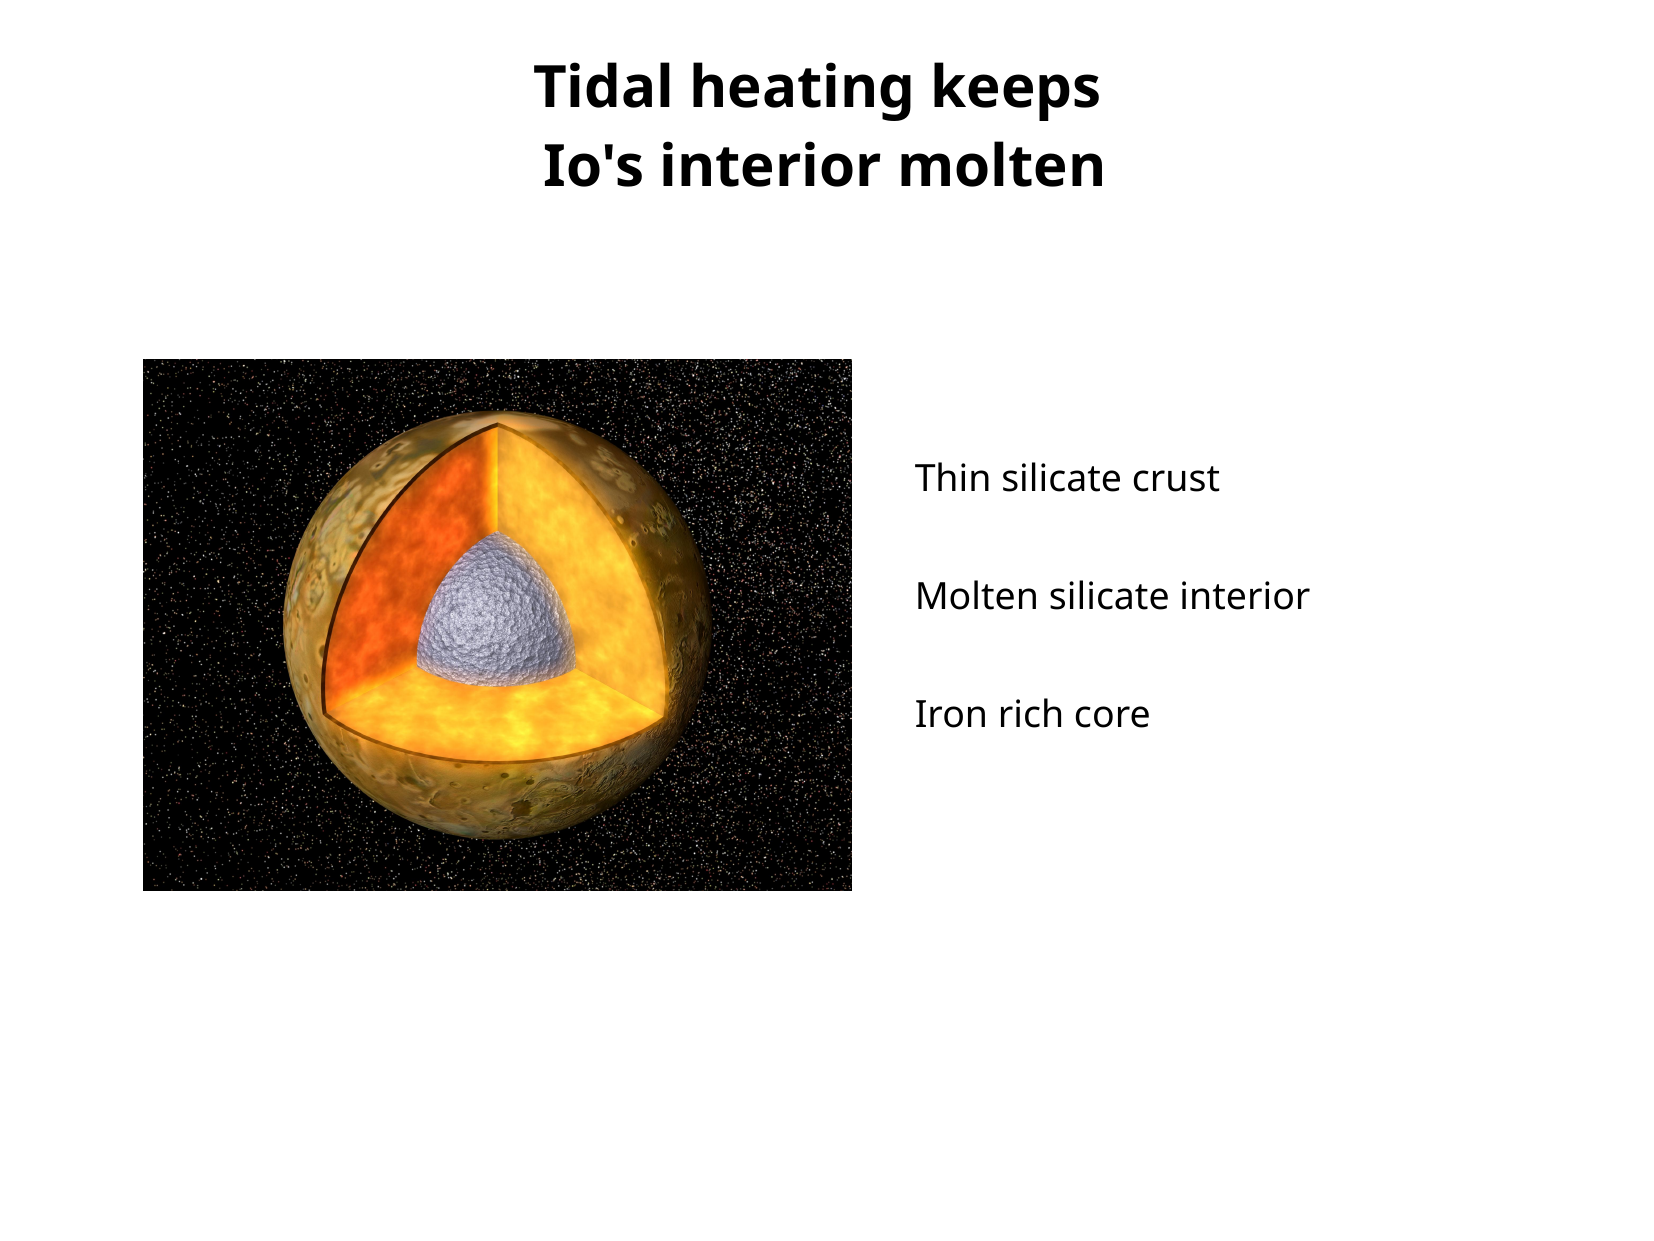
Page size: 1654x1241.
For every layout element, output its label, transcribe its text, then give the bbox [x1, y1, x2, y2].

text_box Iron rich core [900, 680, 1426, 748]
text_box Thin silicate crust [900, 444, 1426, 512]
text_box Molten silicate interior [900, 562, 1426, 630]
picture [143, 359, 852, 891]
text_box Tidal heating keeps Io's interior molten [262, 37, 1388, 215]
